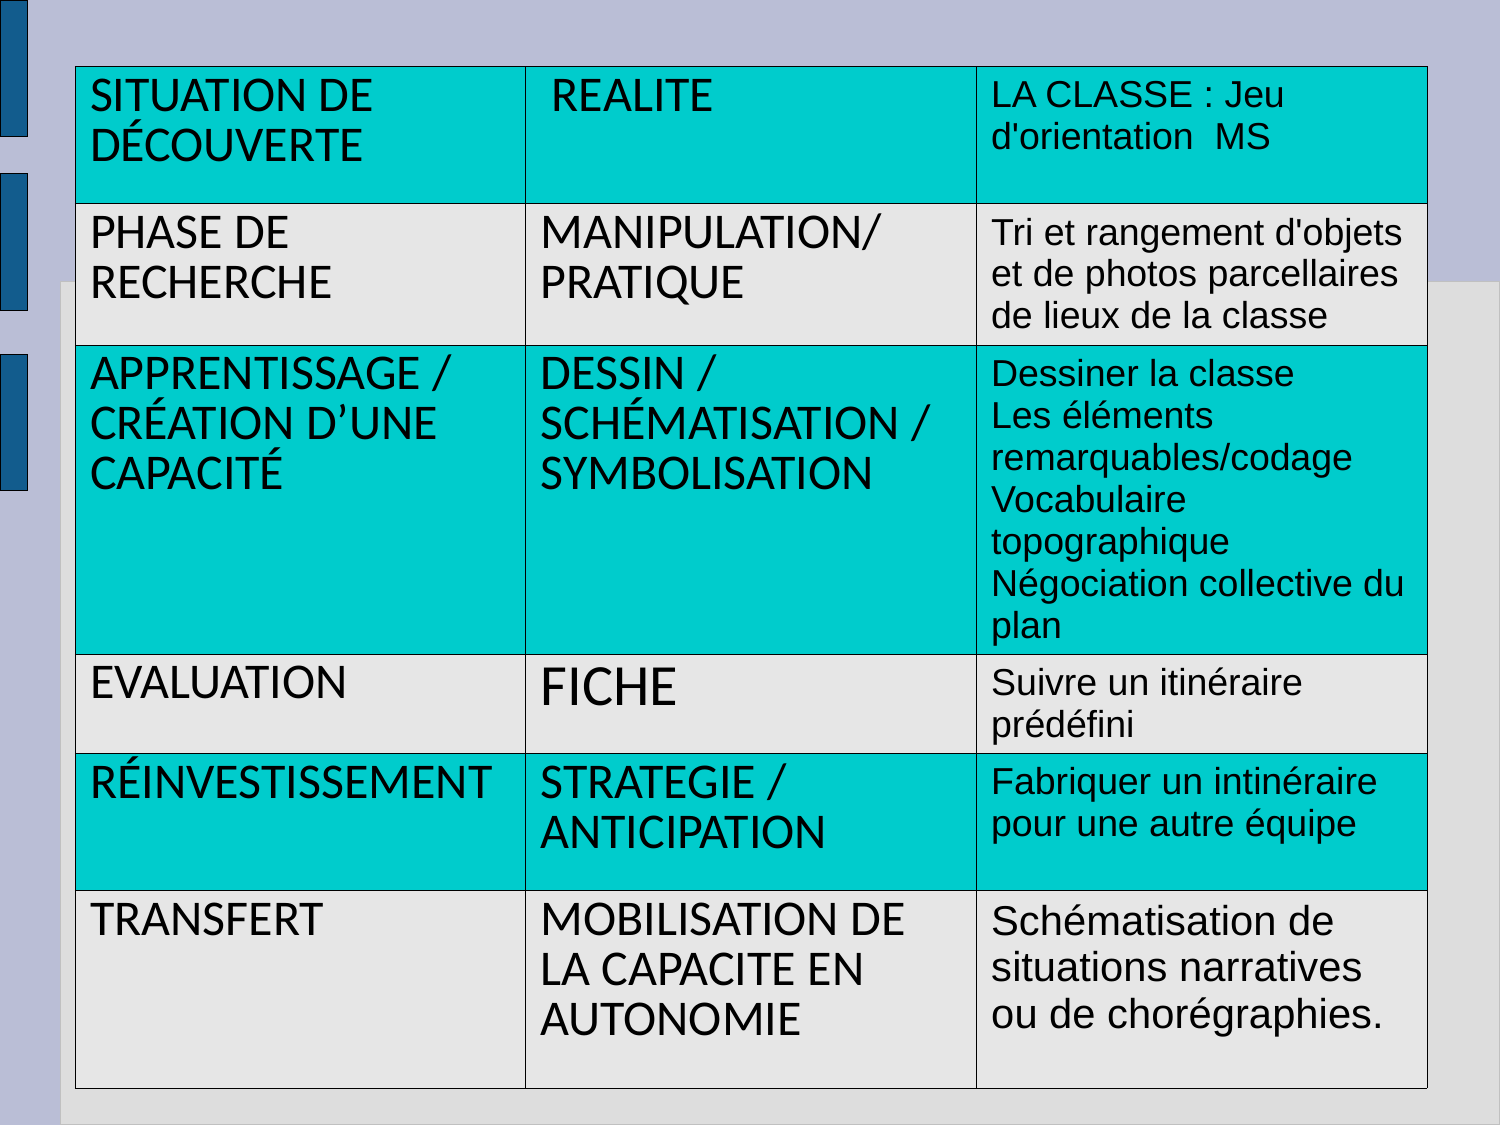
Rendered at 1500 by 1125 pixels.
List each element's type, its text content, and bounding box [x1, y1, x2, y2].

table_cell TRANSFERT [76, 891, 525, 1088]
table_cell DESSIN / SCHÉMATISATION / SYMBOLISATION [526, 346, 976, 654]
table_cell RÉINVESTISSEMENT [76, 754, 525, 890]
table_cell PHASE DE RECHERCHE [76, 204, 525, 345]
table_cell Schématisation de situations narratives ou de chorégraphies. [977, 891, 1427, 1088]
table_cell Fabriquer un intinéraire pour une autre équipe [977, 754, 1427, 890]
table_header REALITE [526, 67, 976, 203]
table_cell Dessiner la classe Les éléments remarquables/codage Vocabulaire topographique Négociation collective du plan [977, 346, 1427, 654]
table_cell MOBILISATION DE LA CAPACITE EN AUTONOMIE [526, 891, 976, 1088]
table_cell STRATEGIE / ANTICIPATION [526, 754, 976, 890]
table_cell APPRENTISSAGE / CRÉATION D’UNE CAPACITÉ [76, 346, 525, 654]
table_cell EVALUATION [76, 655, 525, 753]
table_cell Tri et rangement d'objets et de photos parcellaires de lieux de la classe [977, 204, 1427, 345]
table_cell FICHE [526, 655, 976, 753]
table_cell Suivre un itinéraire prédéfini [977, 655, 1427, 753]
table_header SITUATION DE DÉCOUVERTE [76, 67, 525, 203]
table_header LA CLASSE : Jeu d'orientation MS [977, 67, 1427, 203]
table_cell MANIPULATION/ PRATIQUE [526, 204, 976, 345]
